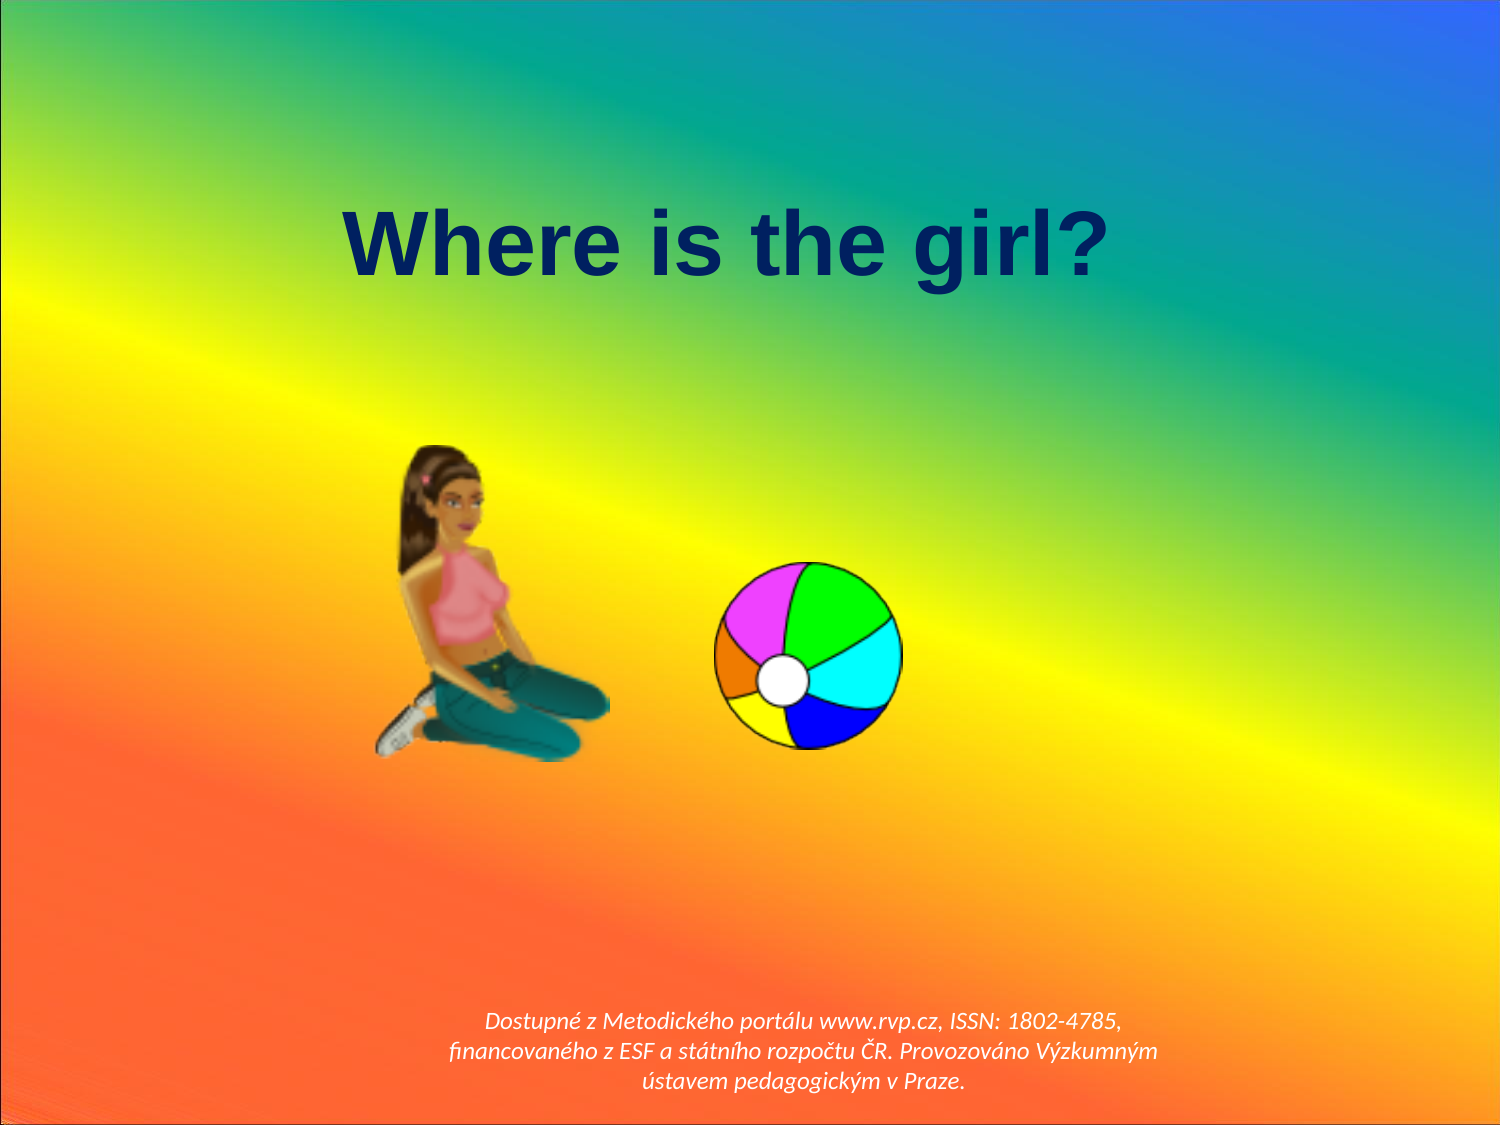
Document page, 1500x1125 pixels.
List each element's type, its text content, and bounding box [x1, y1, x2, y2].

text_box Dostupné z Metodického portálu www.rvp.cz, ISSN: 1802-4785, financovaného z ESF a státního rozpočtu ČR. Provozováno Výzkumným ústavem pedagogickým v Praze. [421, 1019, 1187, 1080]
picture [0, 0, 1500, 1125]
text_box Where is the girl? [328, 175, 1430, 302]
title [35, 304, 1500, 727]
